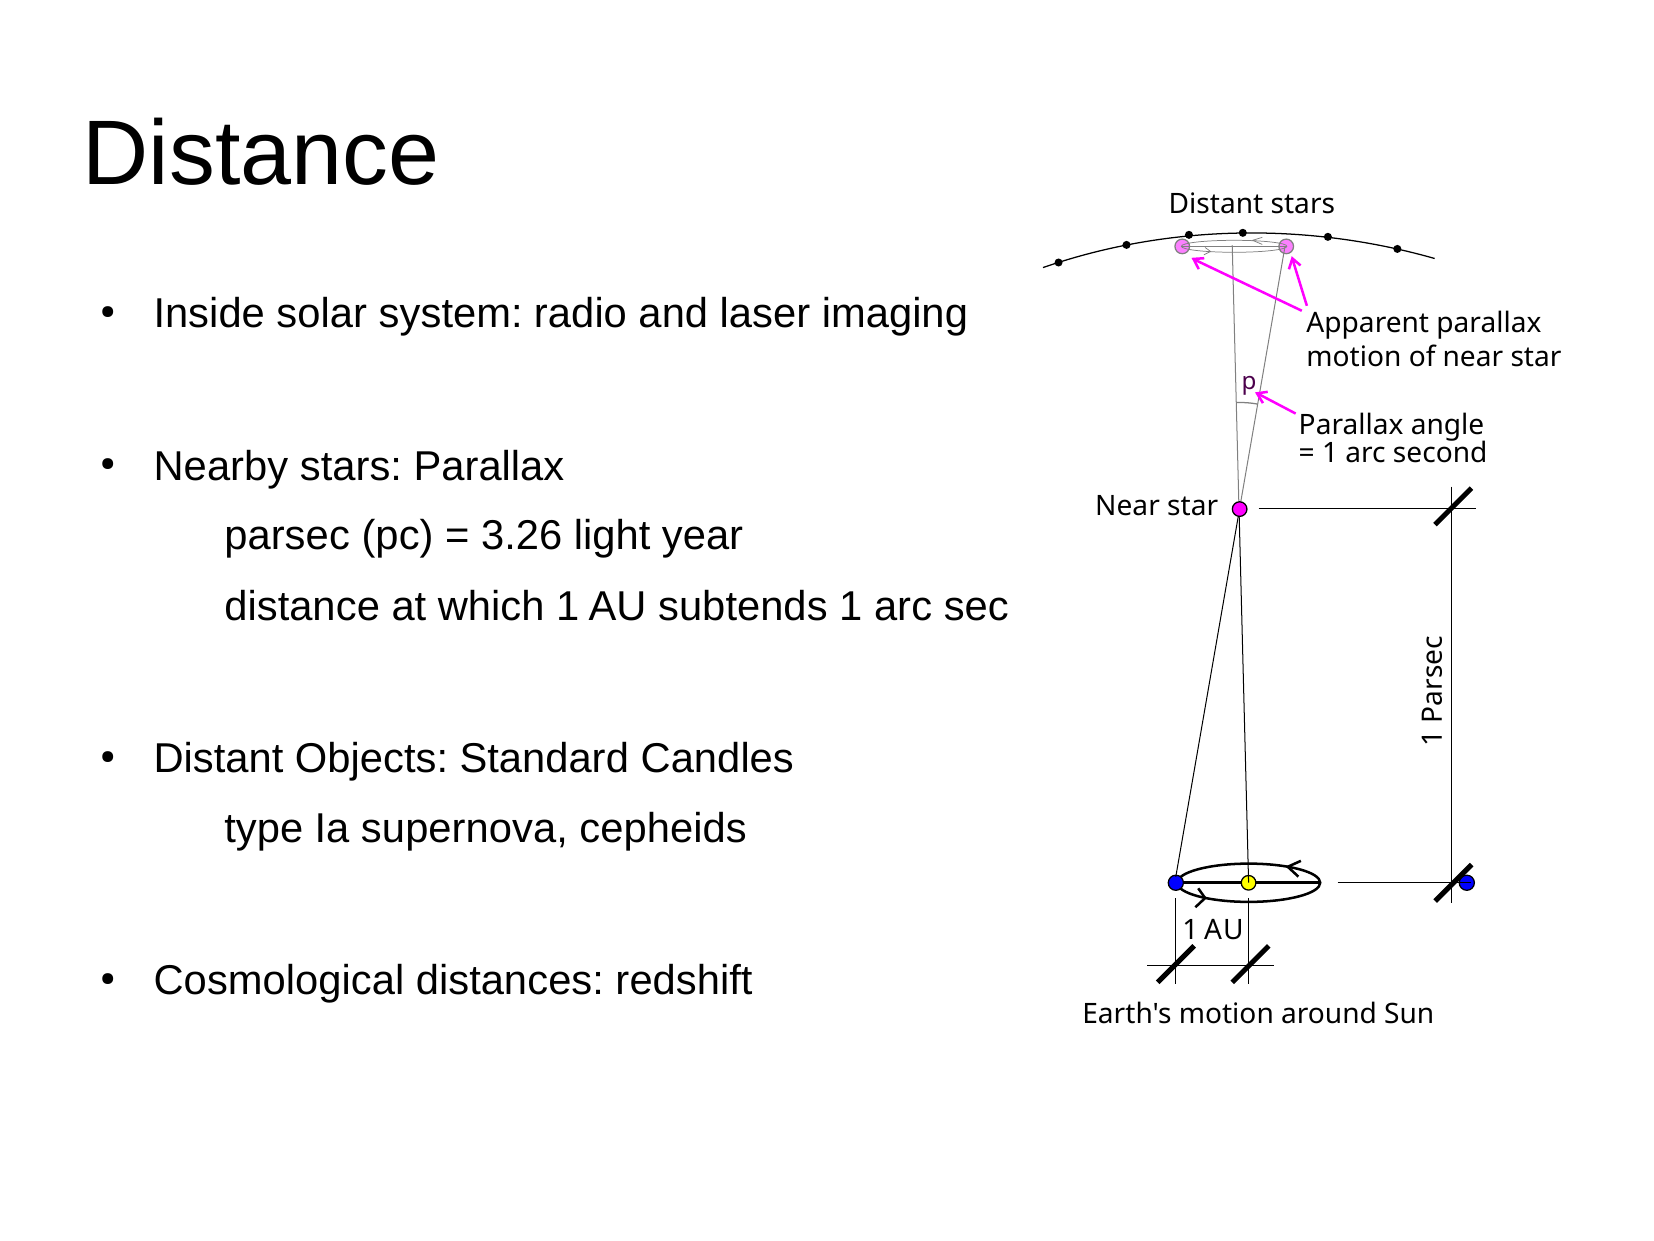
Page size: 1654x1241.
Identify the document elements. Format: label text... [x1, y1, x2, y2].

title Distance [82, 49, 1571, 257]
picture [1030, 175, 1591, 1053]
text_box [82, 290, 1030, 1010]
